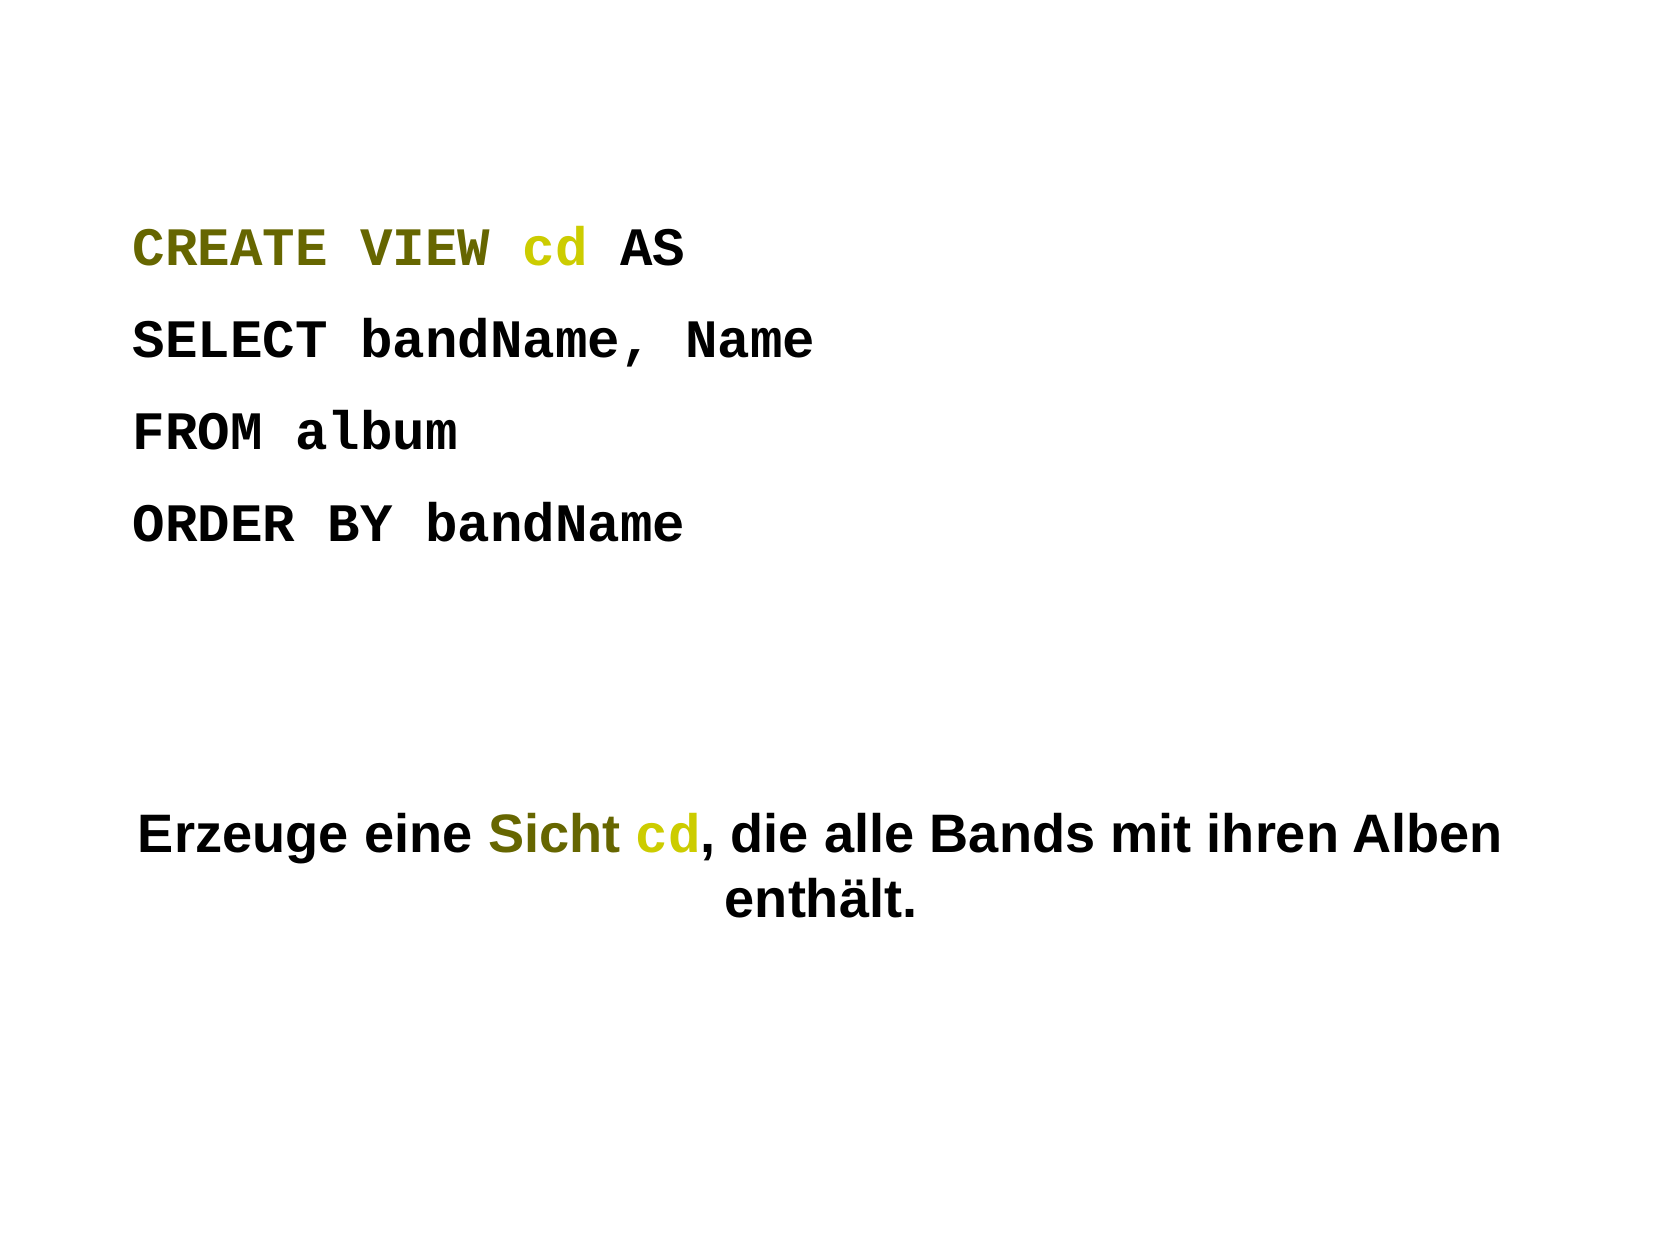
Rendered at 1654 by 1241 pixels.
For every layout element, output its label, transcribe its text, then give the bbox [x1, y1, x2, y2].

title Erzeuge eine Sicht cd, die alle Bands mit ihren Alben enthält. [76, 787, 1566, 945]
text_box CREATE VIEW cd AS SELECT bandName, Name FROM album ORDER BY bandName [118, 212, 1654, 568]
